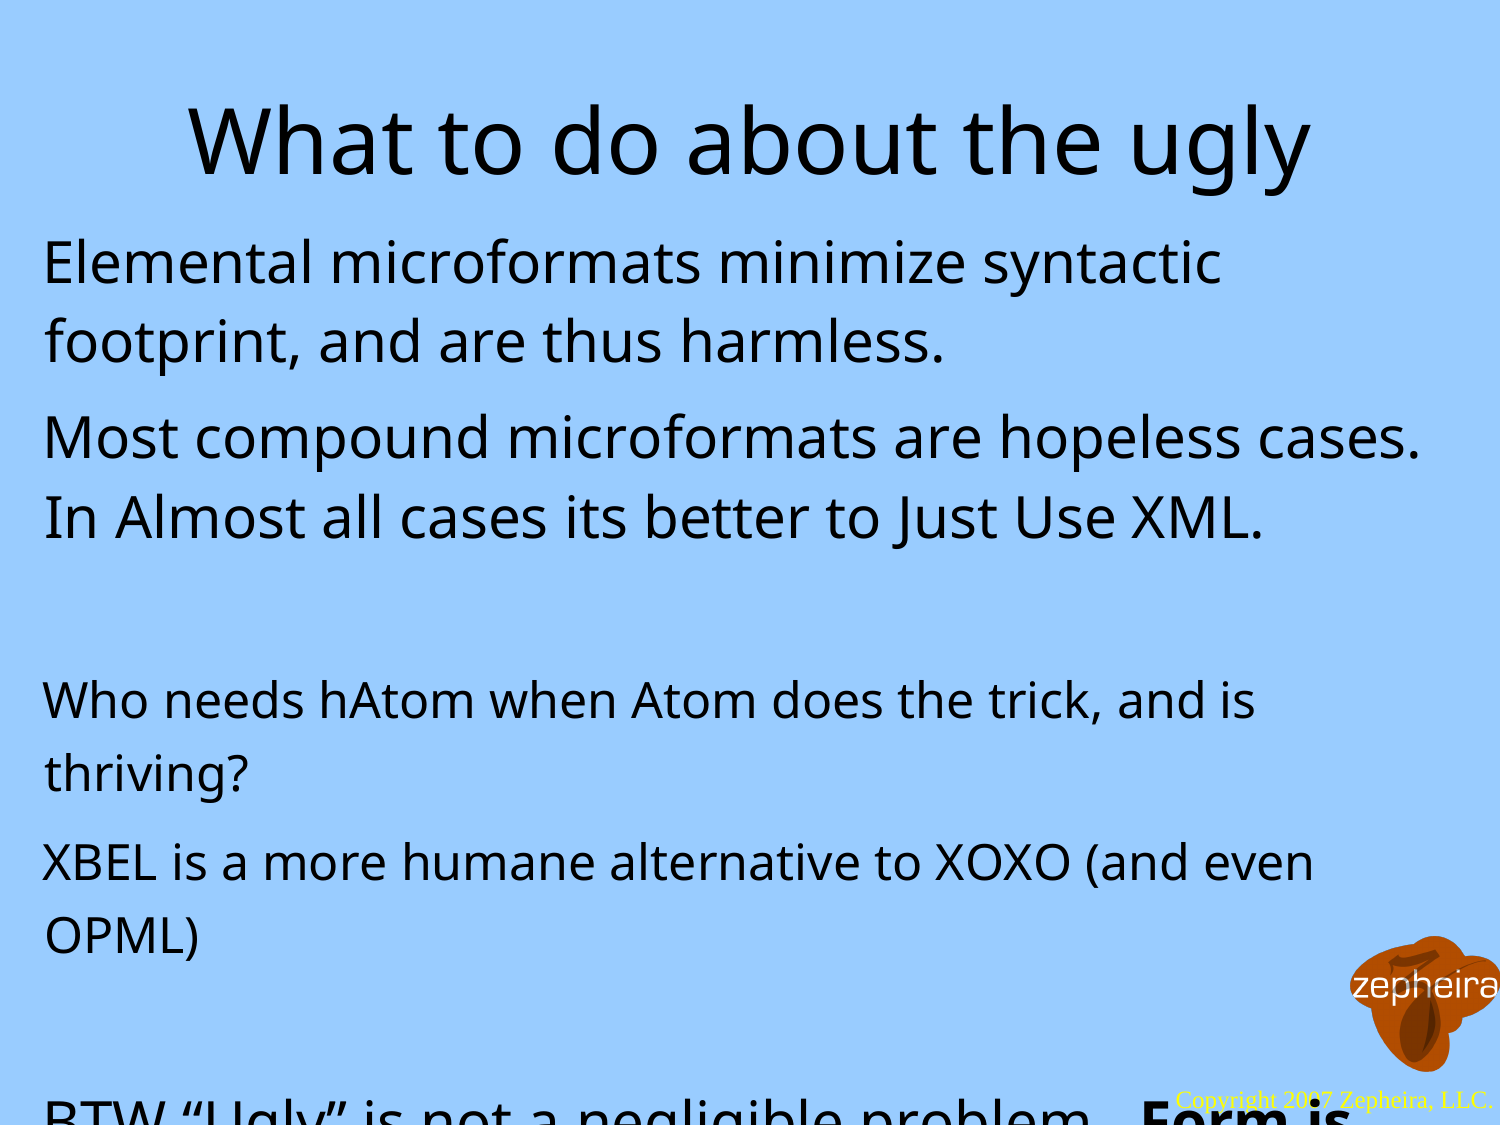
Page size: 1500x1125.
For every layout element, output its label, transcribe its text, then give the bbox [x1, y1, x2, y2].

title What to do about the ugly [75, 45, 1425, 221]
list Elemental microformats minimize syntactic footprint, and are thus harmless. Most compound microformats are hopeless cases. In Almost all cases its better to Just Use XML. Who needs hAtom when Atom does the trick, and is thriving? XBEL is a more humane alternative to XOXO (and even OPML) BTW “Ugly” is not a negligible problem. Form is Function. [42, 221, 1456, 1048]
picture [1350, 936, 1500, 1072]
